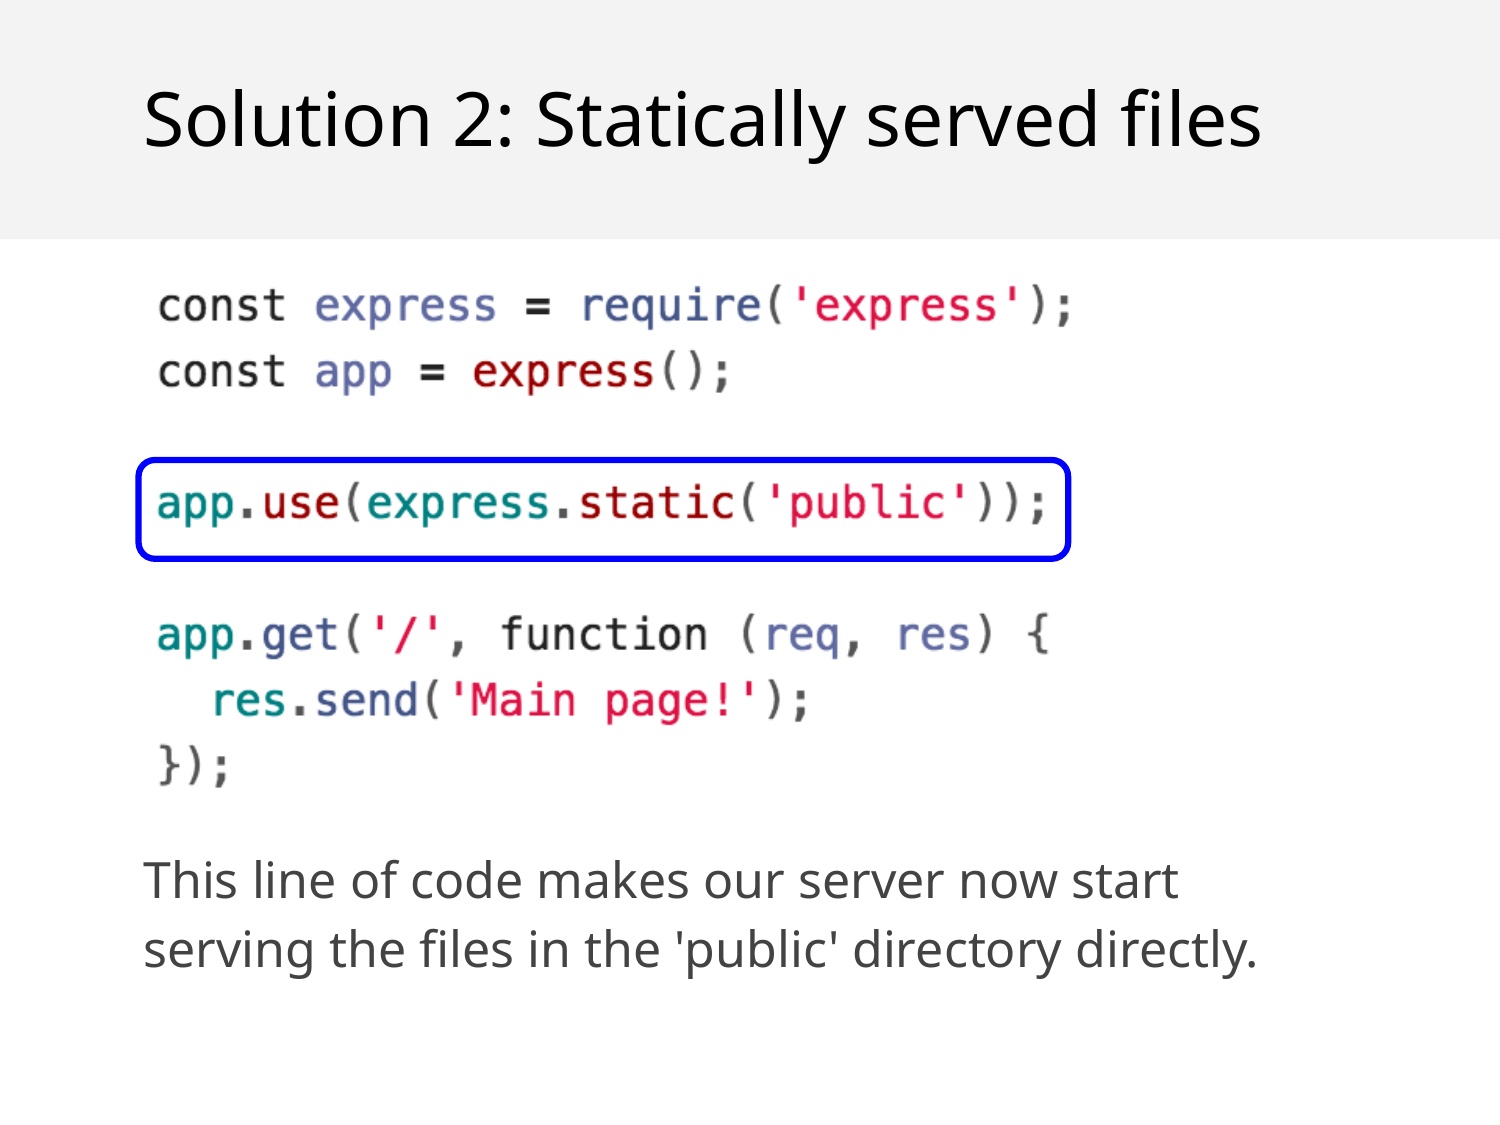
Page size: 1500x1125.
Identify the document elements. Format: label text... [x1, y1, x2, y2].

list This line of code makes our server now start serving the files in the 'public' directory directly. [128, 824, 1328, 1076]
picture [128, 255, 1119, 813]
title Solution 2: Statically served files [128, 56, 1372, 183]
